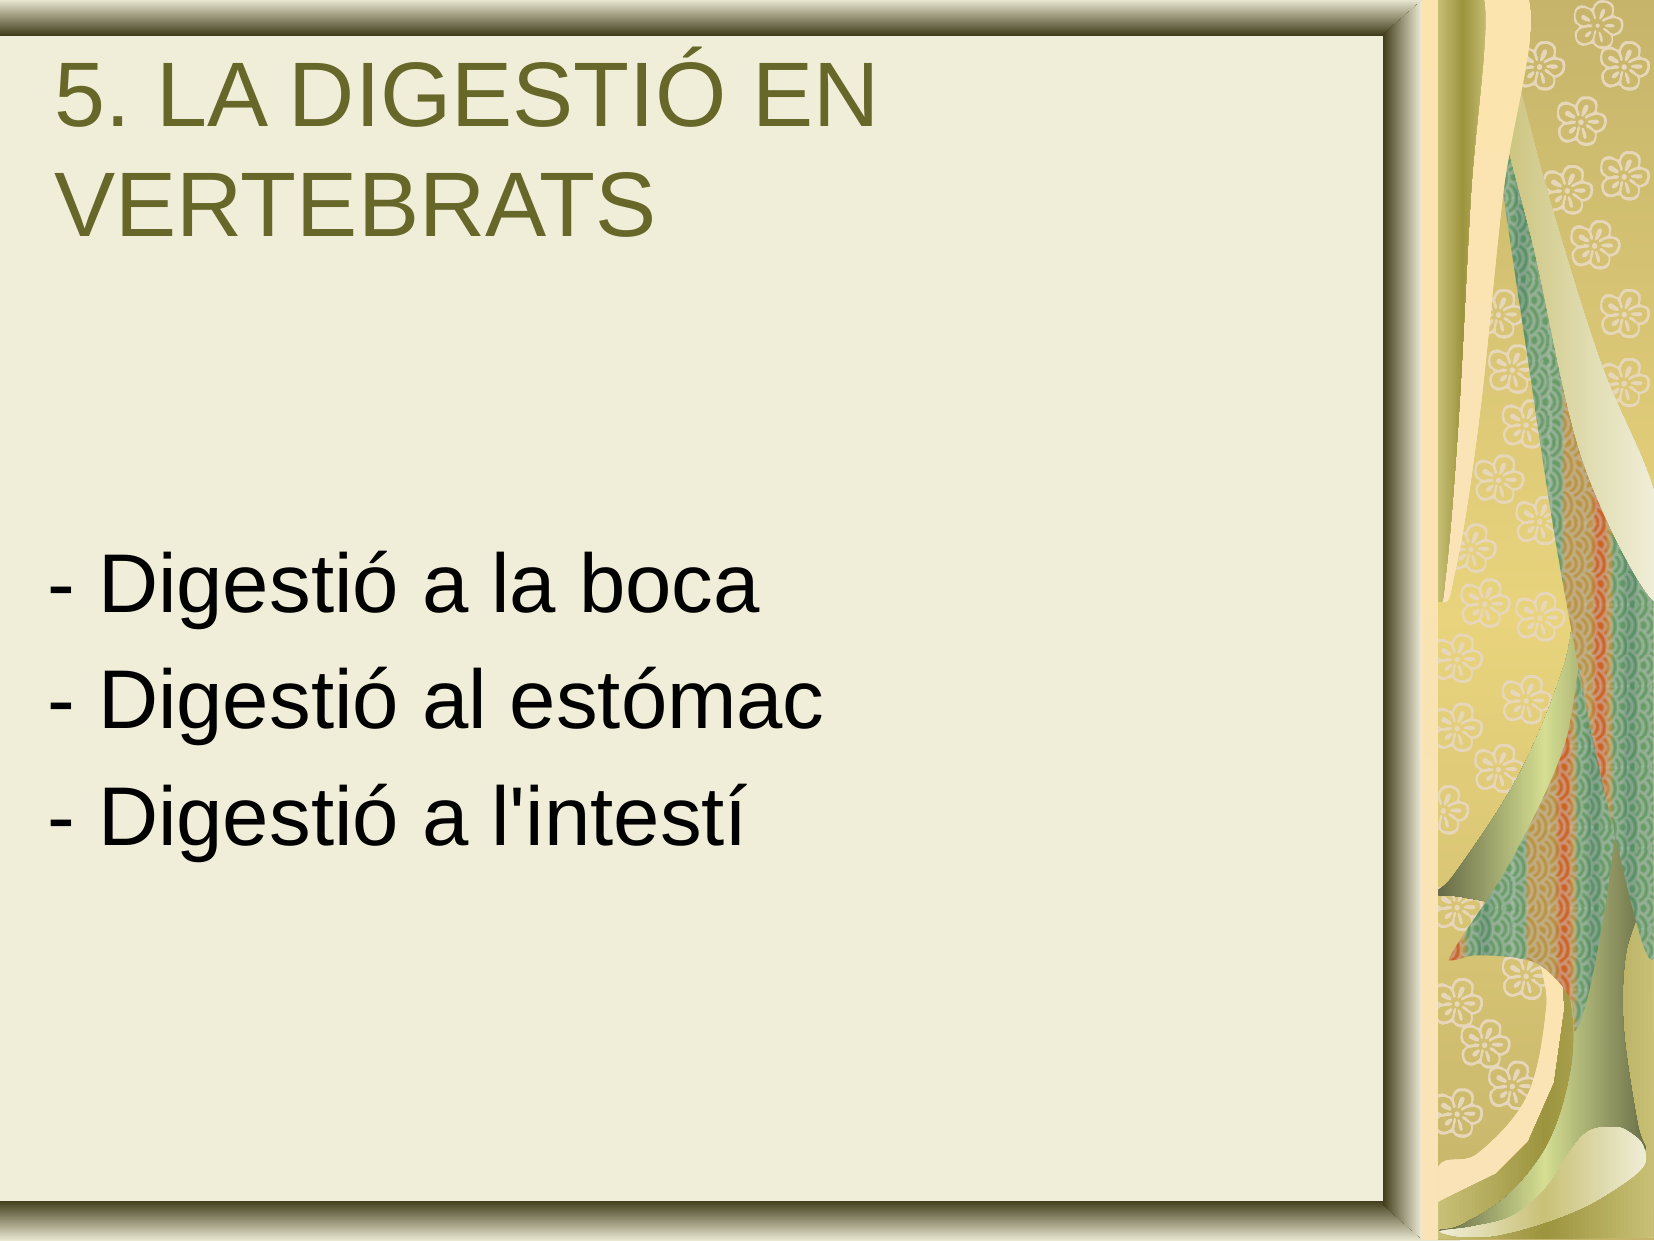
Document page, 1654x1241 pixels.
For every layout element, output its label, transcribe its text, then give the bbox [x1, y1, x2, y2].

subtitle - Digestió a la boca - Digestió al estómac - Digestió a l'intestí [47, 289, 1384, 1103]
title 5. LA DIGESTIÓ EN VERTEBRATS [39, 6, 1392, 283]
picture [1448, 156, 1654, 1032]
